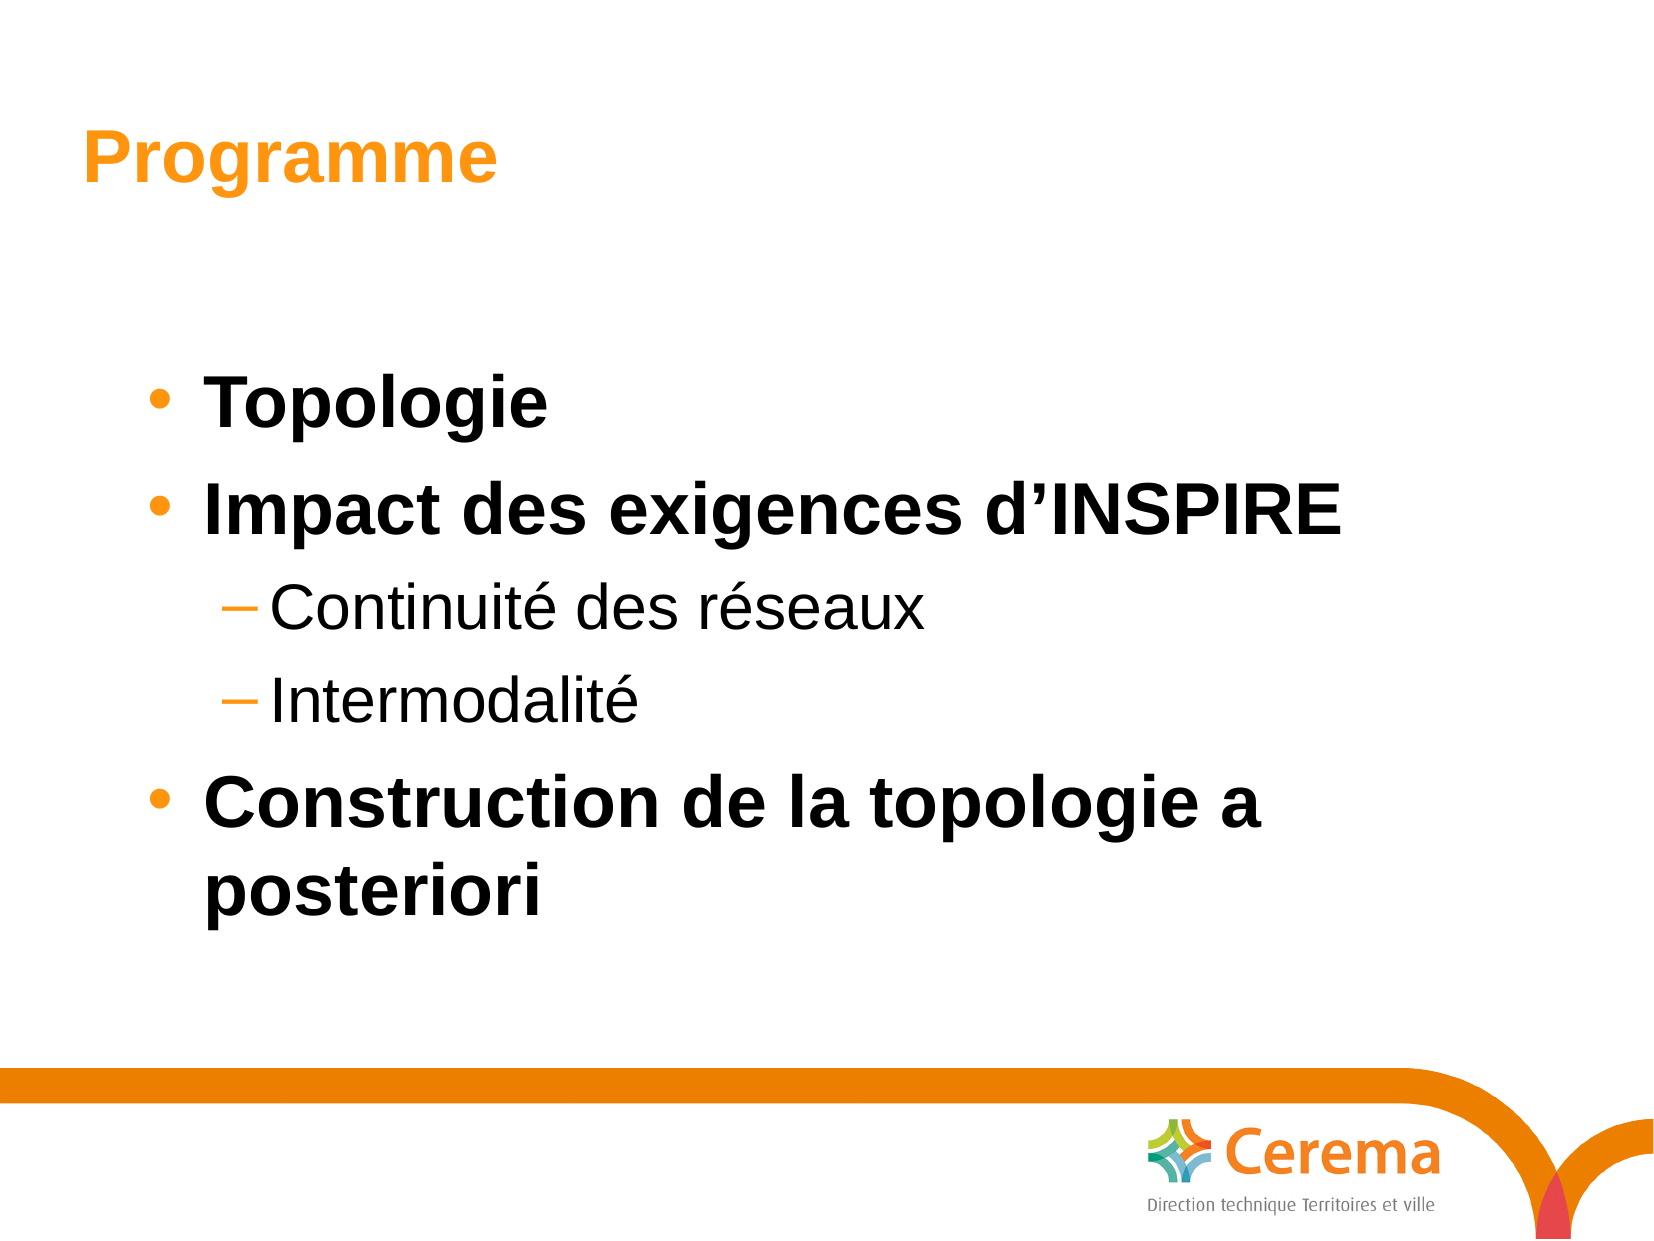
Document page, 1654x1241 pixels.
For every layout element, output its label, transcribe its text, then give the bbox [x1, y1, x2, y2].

list Topologie Impact des exigences d’INSPIRE Continuité des réseaux Intermodalité Construction de la topologie a posteriori [147, 354, 1536, 1137]
picture [0, 1068, 1654, 1239]
title Programme [82, 49, 1571, 257]
